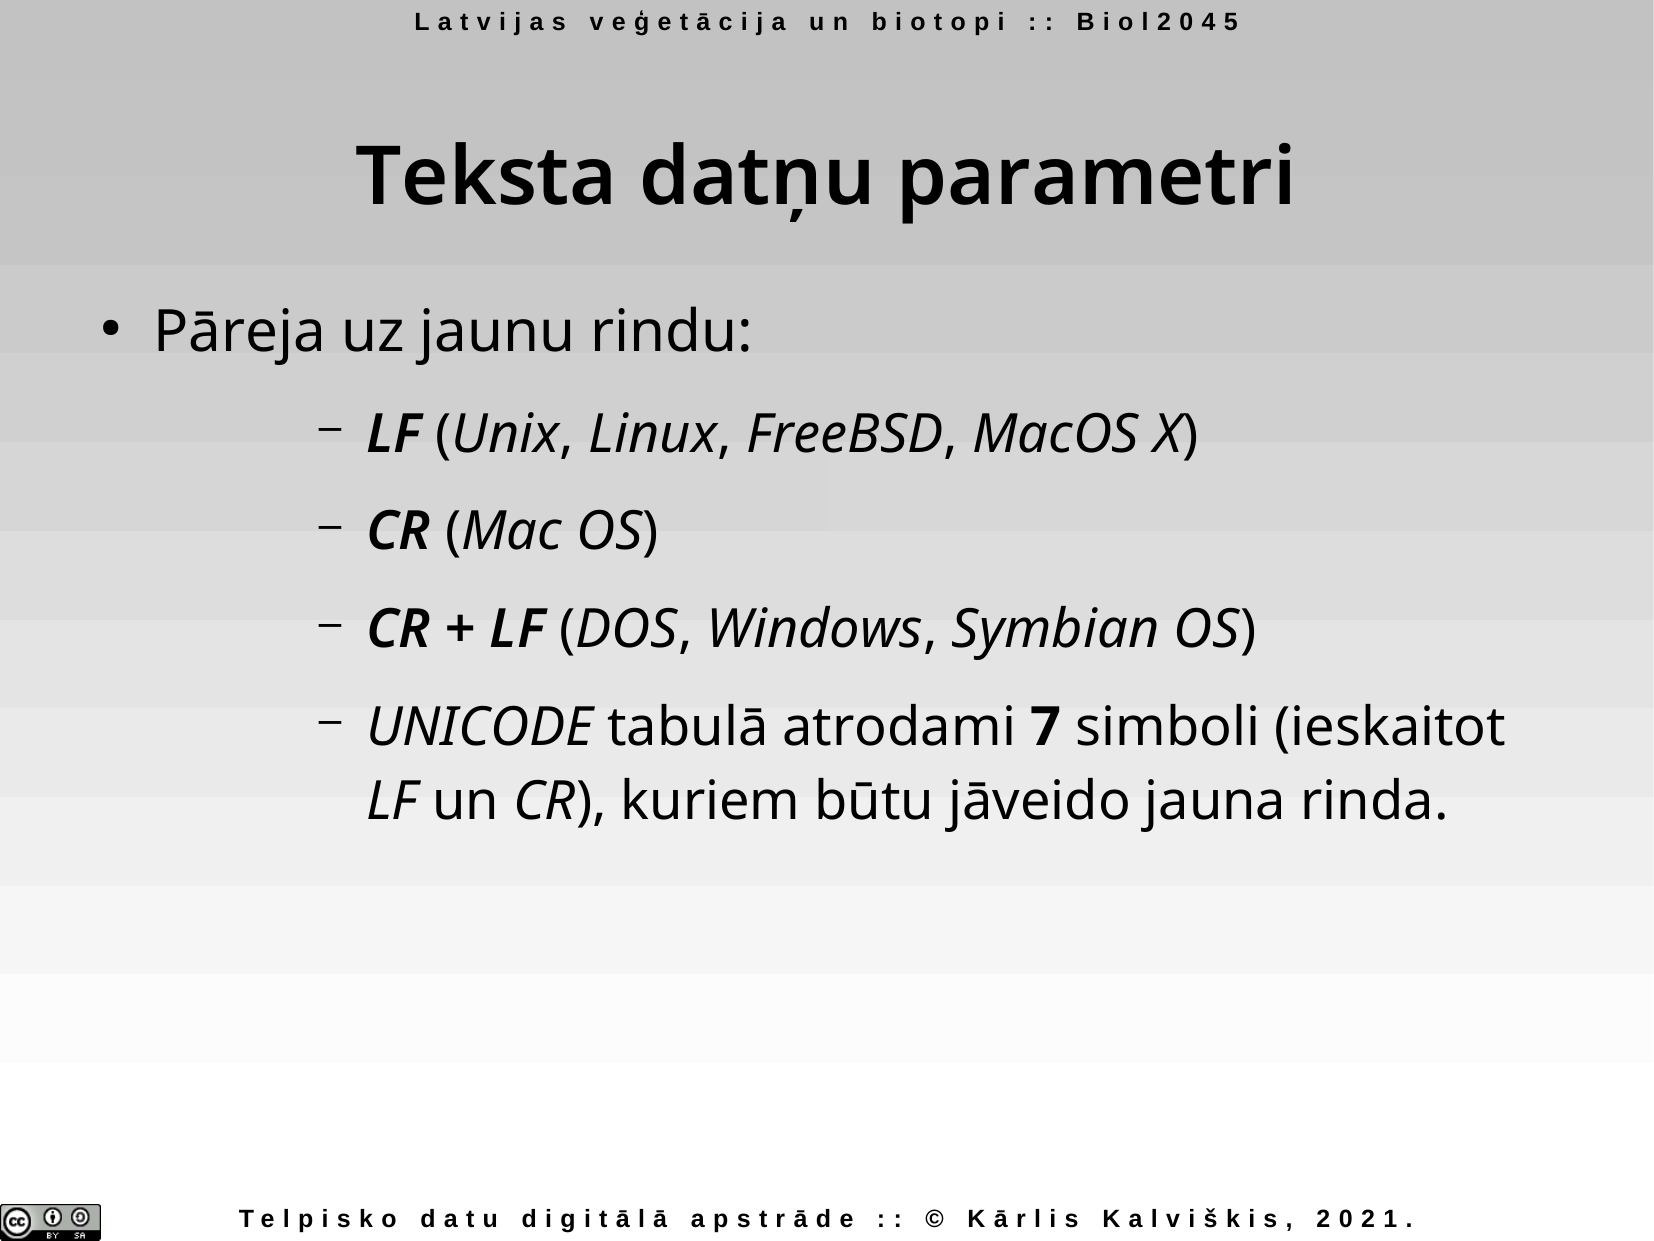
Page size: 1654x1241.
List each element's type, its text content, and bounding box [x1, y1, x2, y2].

picture [0, 0, 1654, 1241]
title Teksta datņu parametri [29, 56, 1625, 289]
list Pāreja uz jaunu rindu: LF (Unix, Linux, FreeBSD, MacOS X) CR (Mac OS) CR + LF (DOS, Windows, Symbian OS) UNICODE tabulā atrodami 7 simboli (ieskaitot LF un CR), kuriem būtu jāveido jauna rinda. [82, 289, 1571, 1098]
